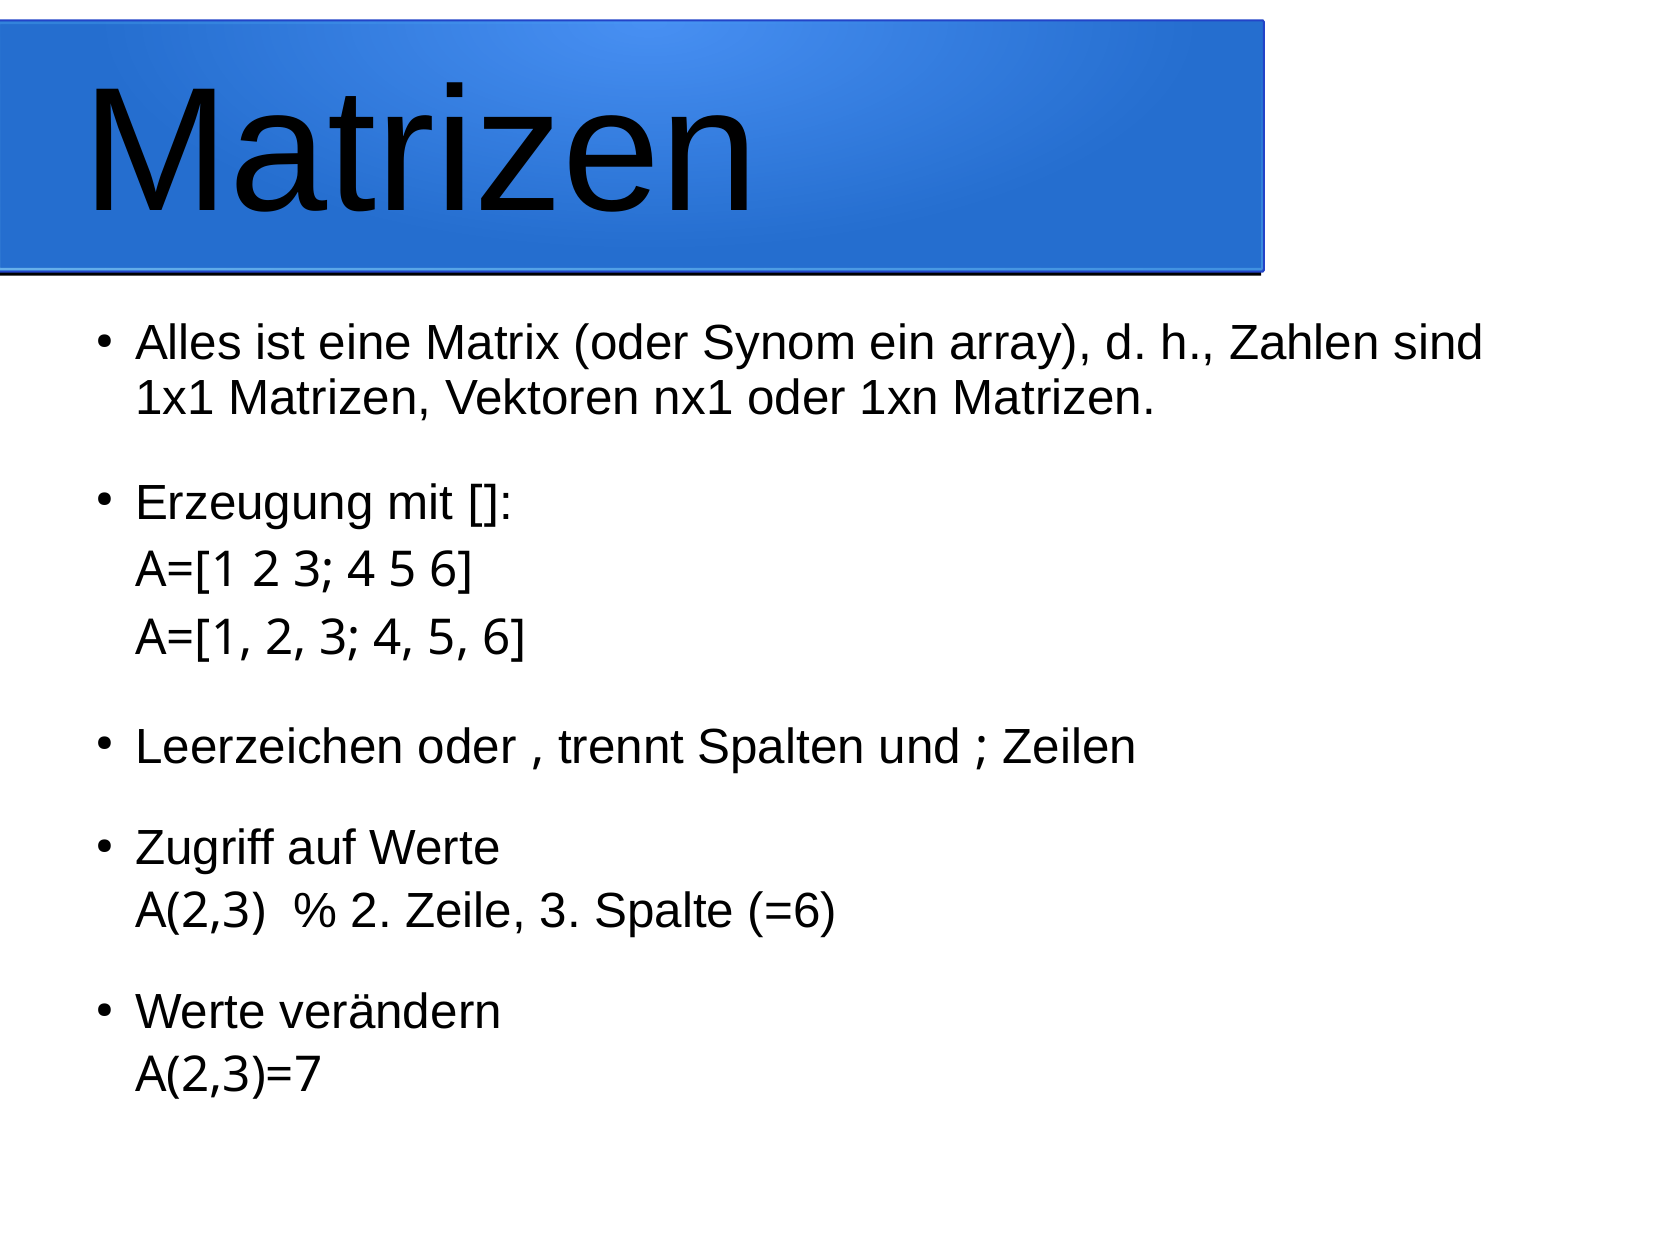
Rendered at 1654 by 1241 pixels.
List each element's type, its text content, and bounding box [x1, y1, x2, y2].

list Alles ist eine Matrix (oder Synom ein array), d. h., Zahlen sind 1x1 Matrizen, Vektoren nx1 oder 1xn Matrizen. Erzeugung mit []: A=[1 2 3; 4 5 6] A=[1, 2, 3; 4, 5, 6] Leerzeichen oder , trennt Spalten und ; Zeilen Zugriff auf Werte A(2,3) % 2. Zeile, 3. Spalte (=6) Werte verändern A(2,3)=7 [82, 315, 1571, 1171]
title Matrizen [82, 47, 1235, 252]
